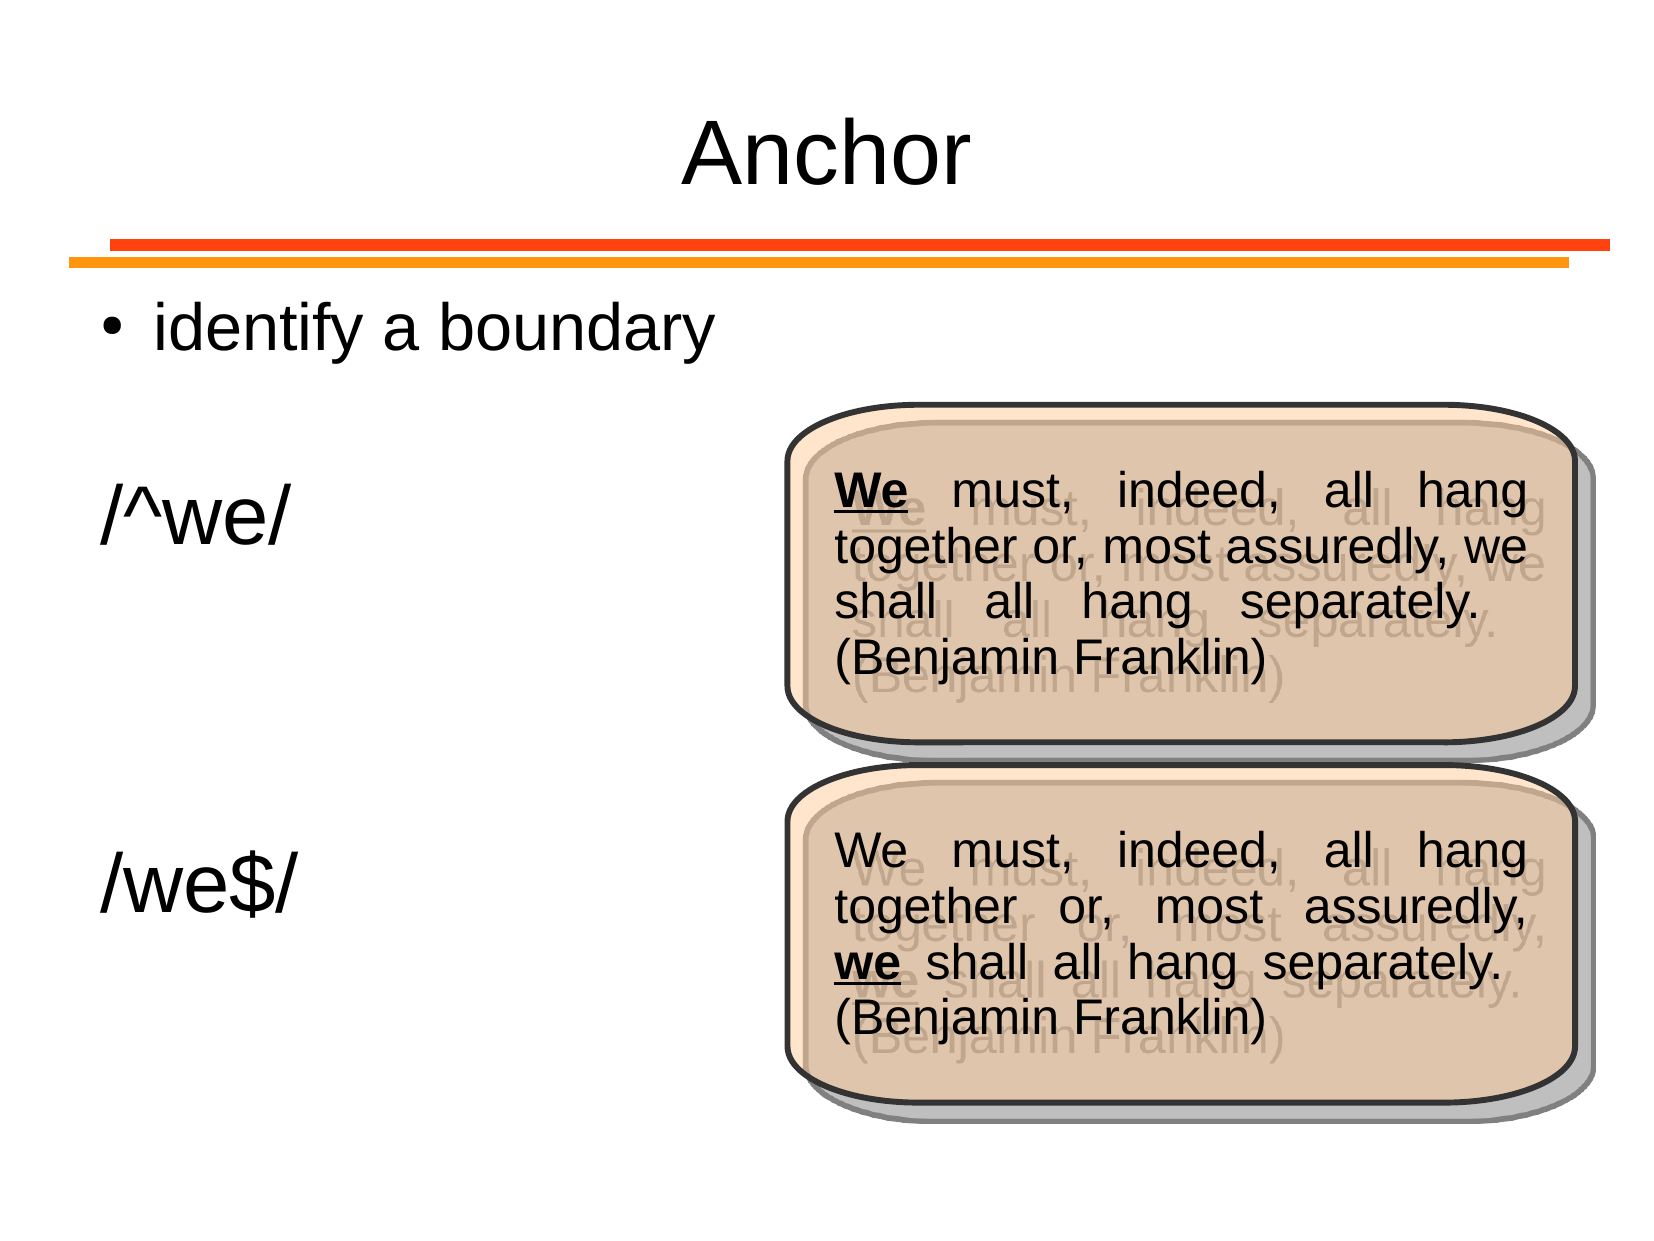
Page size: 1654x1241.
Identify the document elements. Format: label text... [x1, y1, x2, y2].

text_box We must, indeed, all hang together or, most assuredly, we shall all hang separately. (Benjamin Franklin) [787, 765, 1576, 1103]
list identify a boundary /^we/ /we$/ [82, 290, 1571, 1109]
title Anchor [82, 49, 1571, 257]
text_box We must, indeed, all hang together or, most assuredly, we shall all hang separately. (Benjamin Franklin) [787, 404, 1576, 743]
